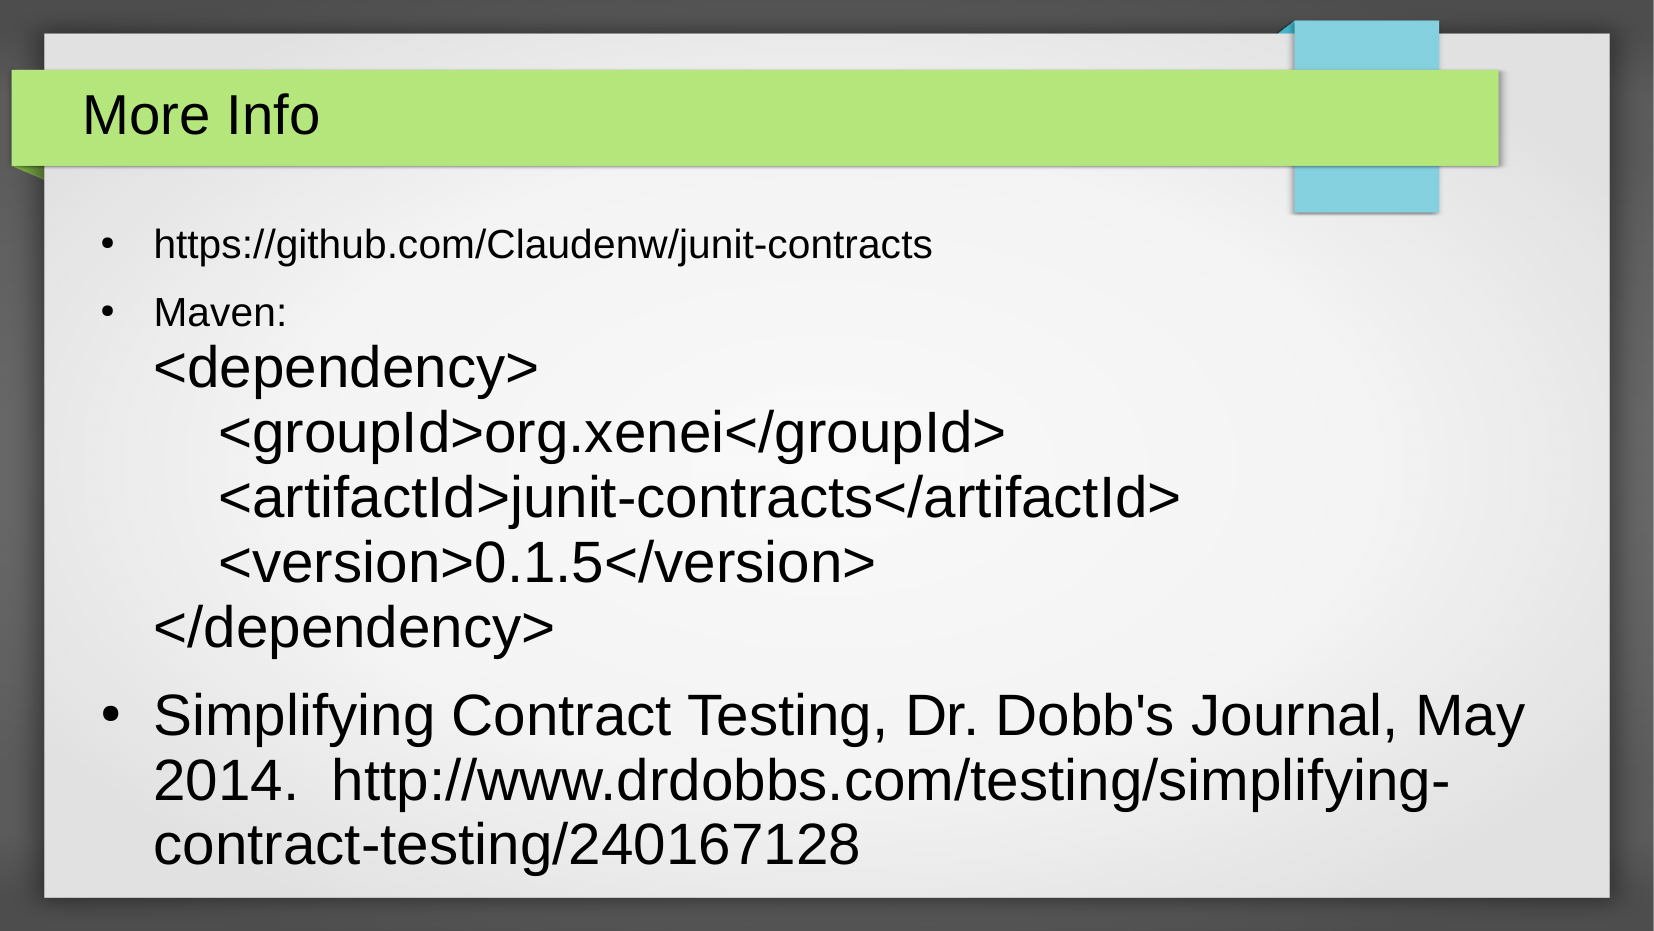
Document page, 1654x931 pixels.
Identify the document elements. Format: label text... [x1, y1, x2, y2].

title More Info [82, 70, 1264, 160]
picture [0, 0, 1654, 931]
title [82, 646, 1571, 802]
list https://github.com/Claudenw/junit-contracts Maven: <dependency> <groupId>org.xenei</groupId> <artifactId>junit-contracts</artifactId> <version>0.1.5</version> </dependency> Simplifying Contract Testing, Dr. Dobb's Journal, May 2014. http://www.drdobbs.com/testing/simplifying-contract-testing/240167128 [82, 221, 1571, 646]
